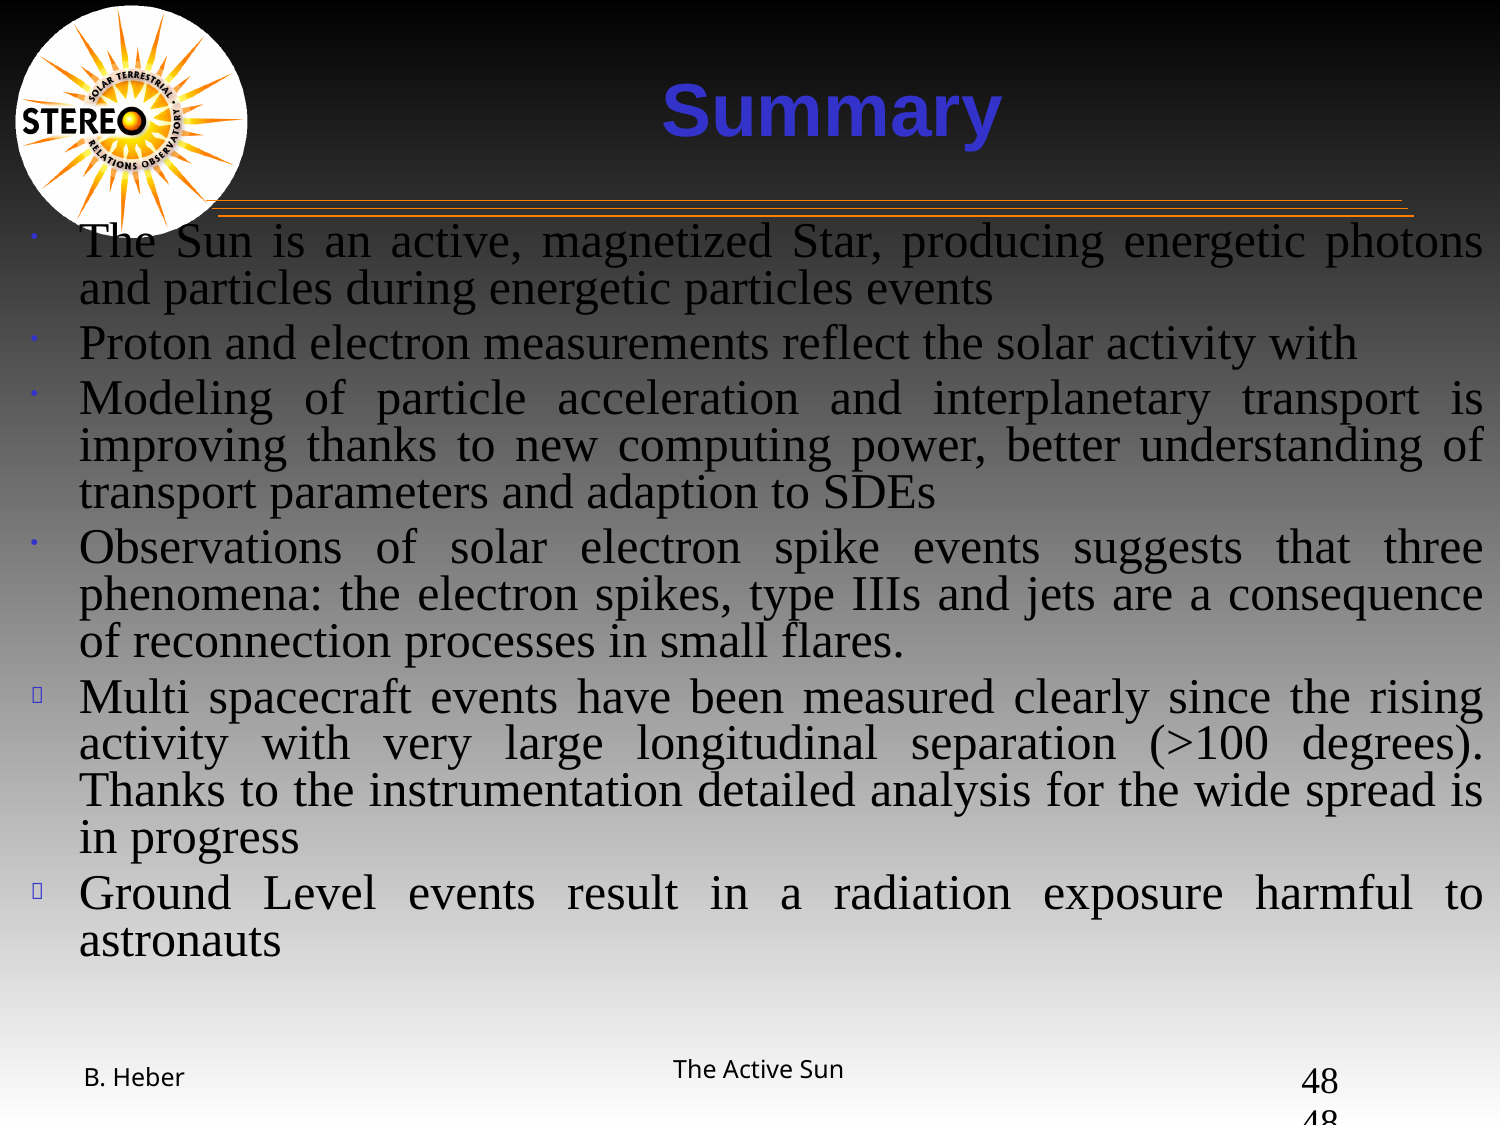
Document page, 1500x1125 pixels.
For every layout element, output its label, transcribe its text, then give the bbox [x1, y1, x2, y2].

picture [10, 2, 248, 212]
slide_number 3838 [1286, 1052, 1370, 1098]
title Summary [258, 62, 1406, 168]
list The Sun is an active, magnetized Star, producing energetic photons and particles during energetic particles events Proton and electron measurements reflect the solar activity with Modeling of particle acceleration and interplanetary transport is improving thanks to new computing power, better understanding of transport parameters and adaption to SDEs Observations of solar electron spike events suggests that three phenomena: the electron spikes, type IIIs and jets are a consequence of reconnection processes in small flares. Multi spacecraft events have been measured clearly since the rising activity with very large longitudinal separation (>100 degrees). Thanks to the instrumentation detailed analysis for the wide spread is in progress Ground Level events result in a radiation exposure harmful to astronauts [0, 212, 1500, 999]
